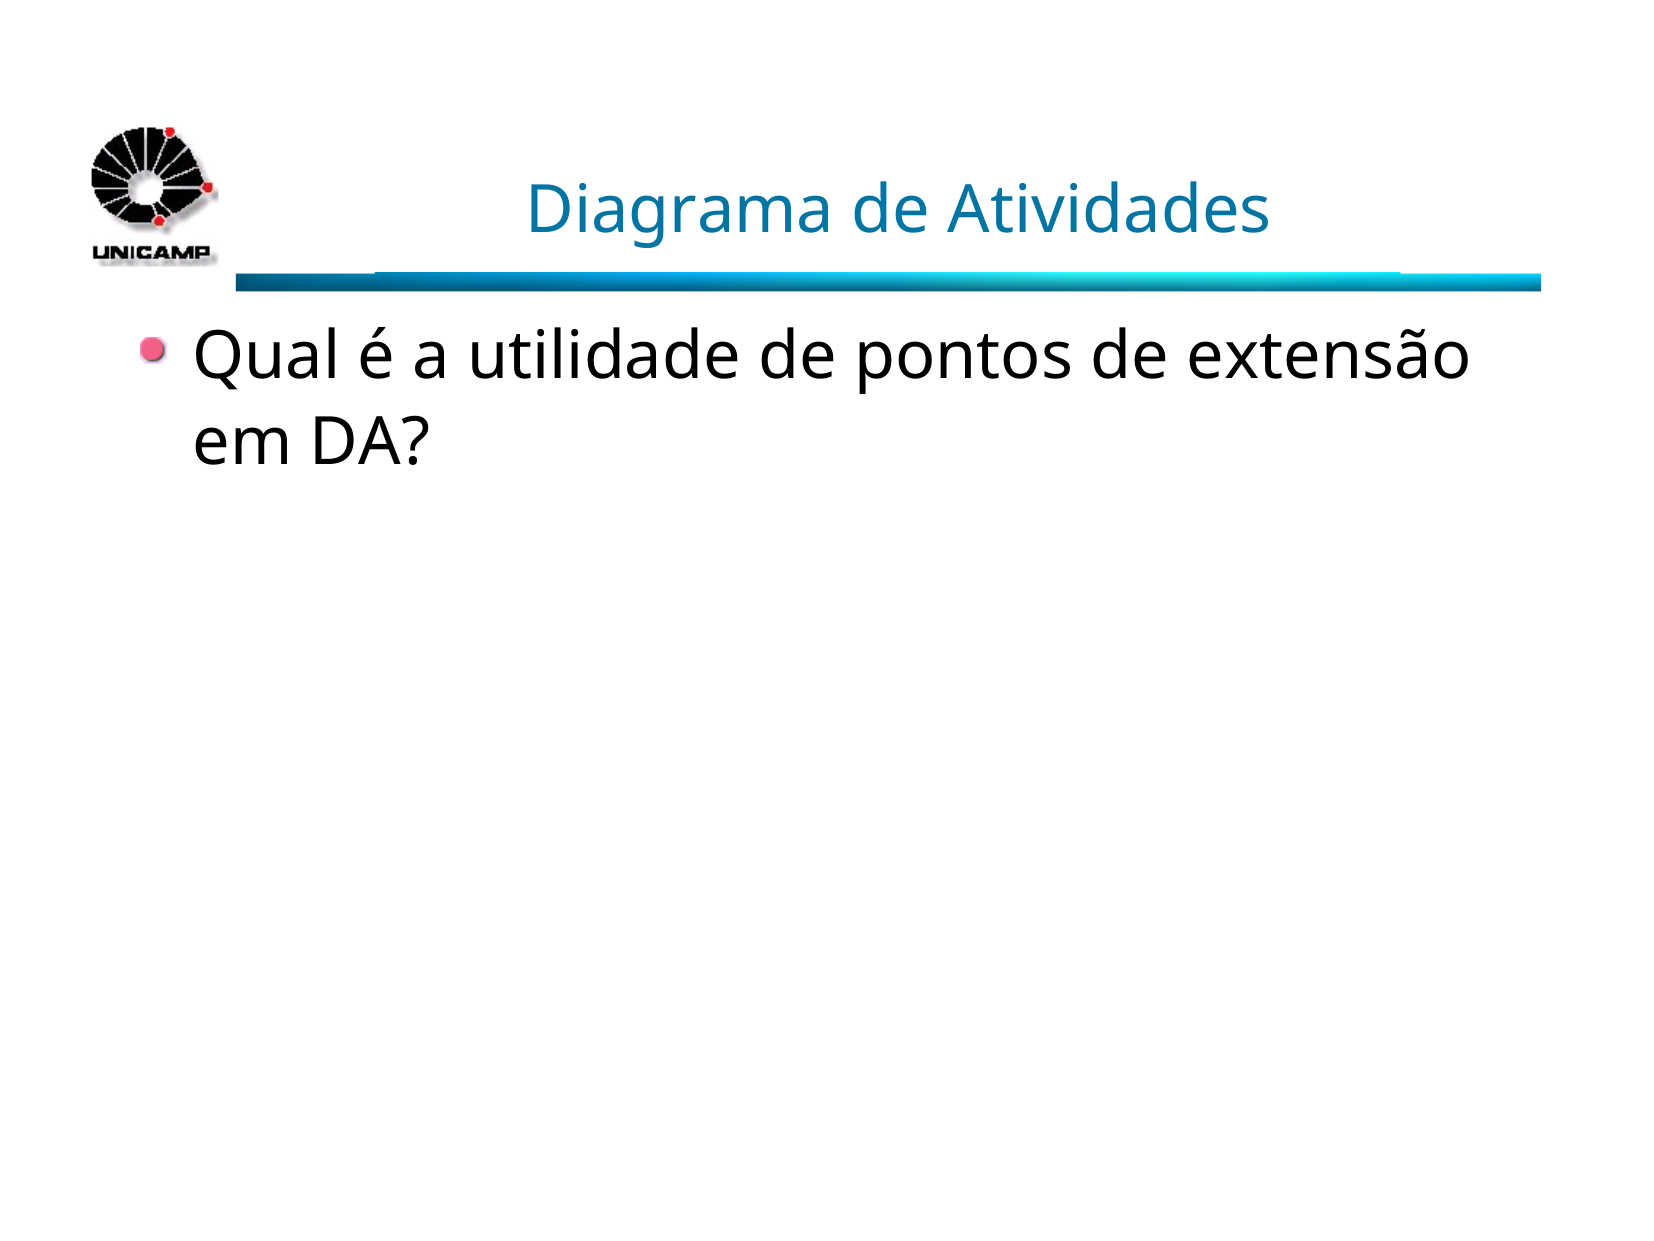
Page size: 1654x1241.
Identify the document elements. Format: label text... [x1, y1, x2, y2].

picture [125, 272, 1654, 295]
list Qual é a utilidade de pontos de extensão em DA? [121, 309, 1534, 1182]
title Diagrama de Atividades [264, 42, 1534, 250]
